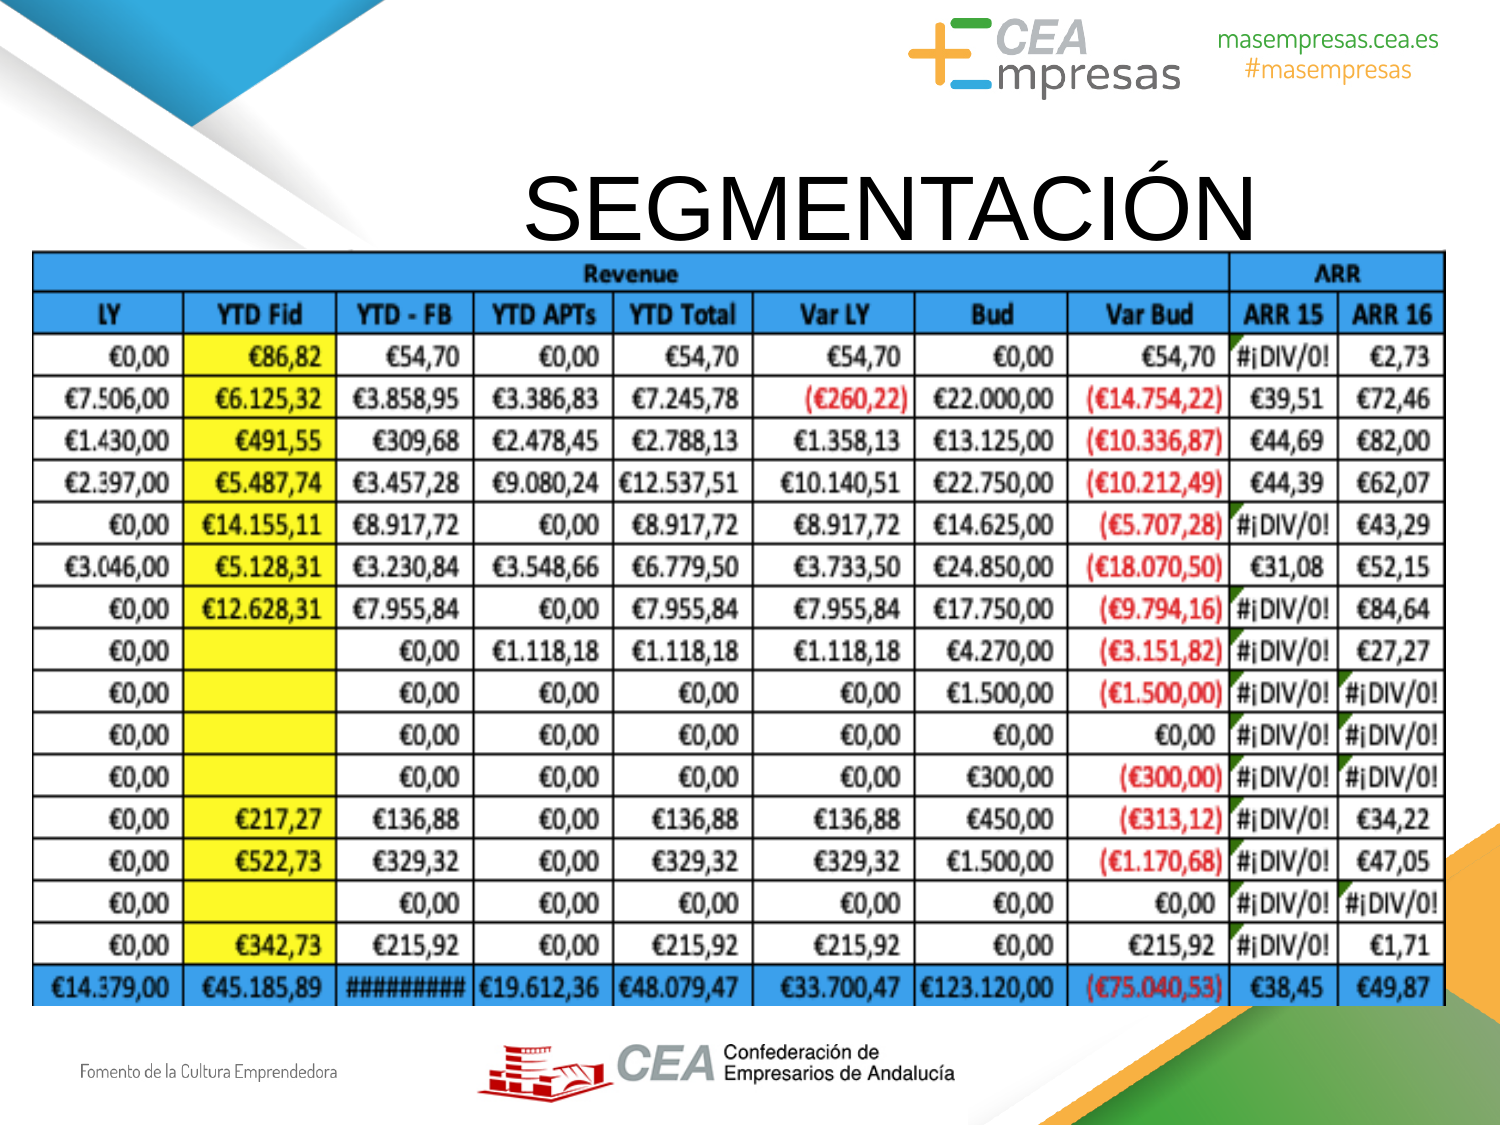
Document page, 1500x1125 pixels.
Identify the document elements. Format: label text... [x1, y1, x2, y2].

picture [476, 1044, 955, 1103]
picture [908, 18, 1180, 100]
picture [0, 0, 1500, 1125]
picture [81, 1063, 337, 1082]
picture [1216, 32, 1441, 87]
text_box SEGMENTACIÓN [253, 118, 1500, 289]
